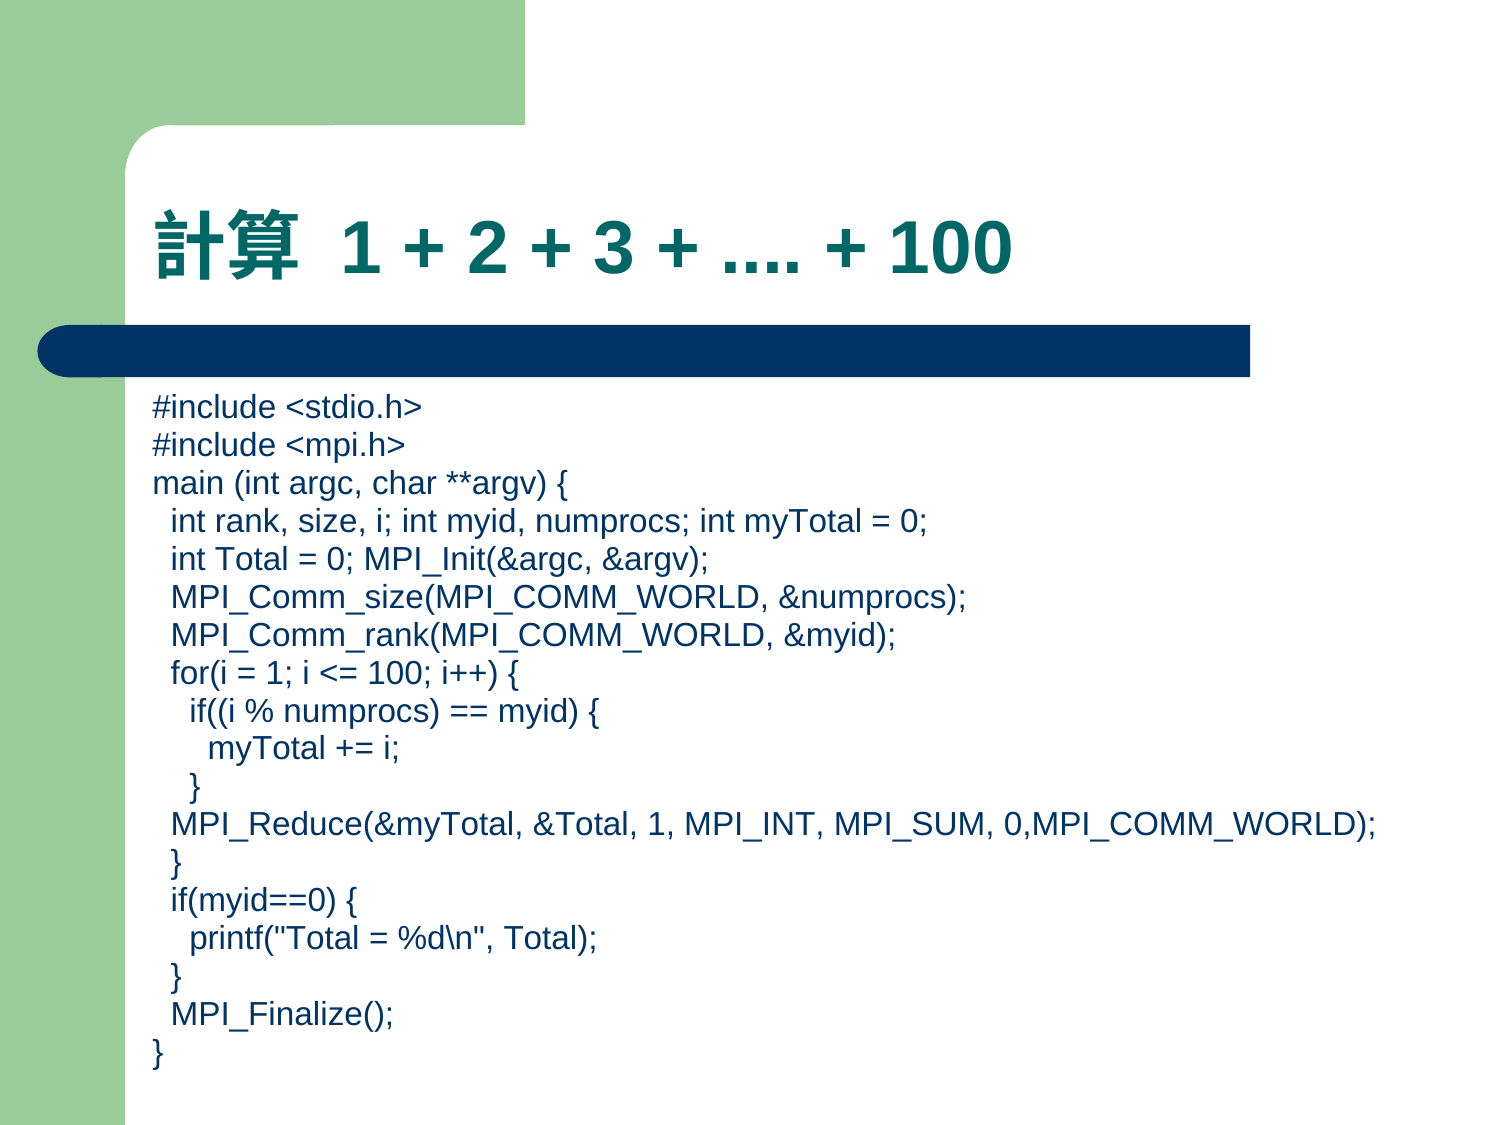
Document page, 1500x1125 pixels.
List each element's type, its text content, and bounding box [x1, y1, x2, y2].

list #include <stdio.h> #include <mpi.h> main (int argc, char **argv) { int rank, size, i; int myid, numprocs; int myTotal = 0; int Total = 0; MPI_Init(&argc, &argv); MPI_Comm_size(MPI_COMM_WORLD, &numprocs); MPI_Comm_rank(MPI_COMM_WORLD, &myid); for(i = 1; i <= 100; i++) { if((i % numprocs) == myid) { myTotal += i; } MPI_Reduce(&myTotal, &Total, 1, MPI_INT, MPI_SUM, 0,MPI_COMM_WORLD); } if(myid==0) { printf("Total = %d\n", Total); } MPI_Finalize(); } [137, 387, 1400, 1125]
title 計算 1 + 2 + 3 + .... + 100 [136, 136, 1414, 301]
